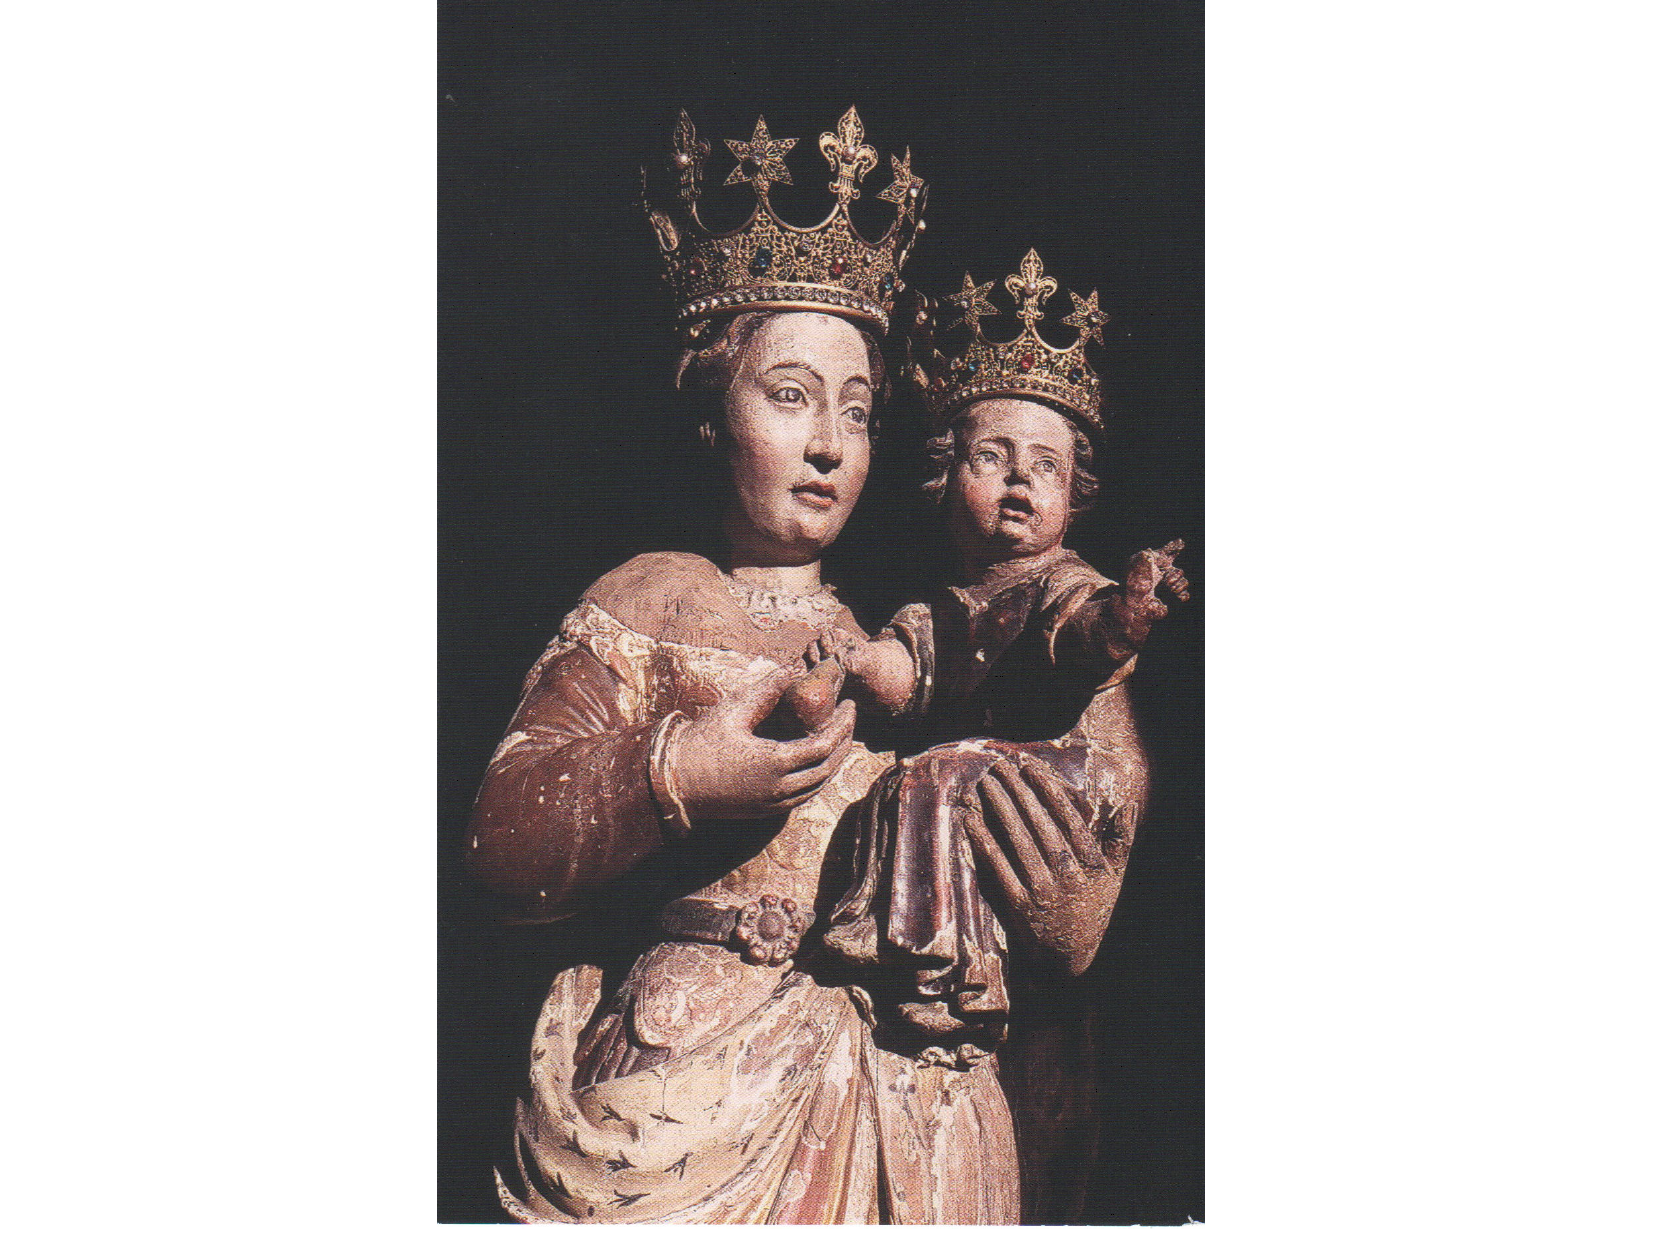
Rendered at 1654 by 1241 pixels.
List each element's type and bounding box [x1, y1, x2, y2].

picture [437, 0, 1205, 1229]
